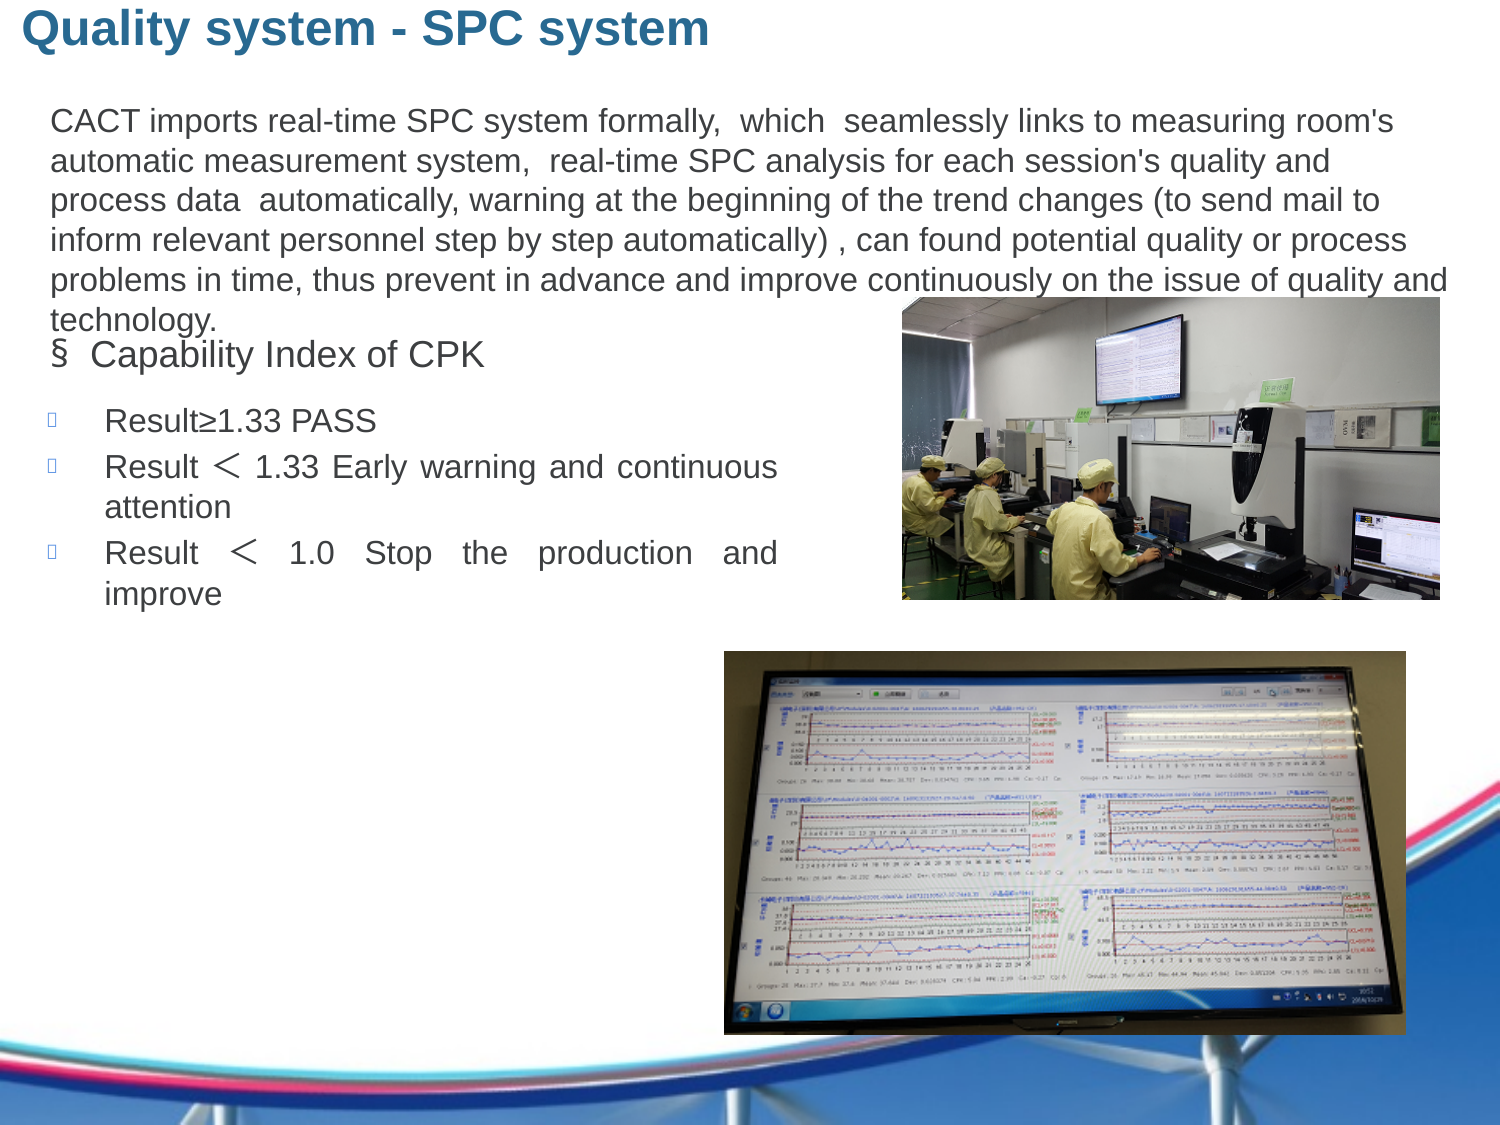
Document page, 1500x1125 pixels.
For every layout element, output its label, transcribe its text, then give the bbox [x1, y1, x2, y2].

text_box Capability Index of CPK [35, 323, 670, 392]
title Quality system - SPC system [6, 0, 1355, 106]
picture [0, 0, 1500, 1125]
text_box CACT imports real-time SPC system formally, which seamlessly links to measuring room's automatic measurement system, real-time SPC analysis for each session's quality and process data automatically, warning at the beginning of the trend changes (to send mail to inform relevant personnel step by step automatically) , can found potential quality or process problems in time, thus prevent in advance and improve continuously on the issue of quality and technology. [35, 91, 1474, 346]
text_box Result≥1.33 PASS Result＜1.33 Early warning and continuous attention Result＜1.0 Stop the production and improve [31, 392, 794, 575]
